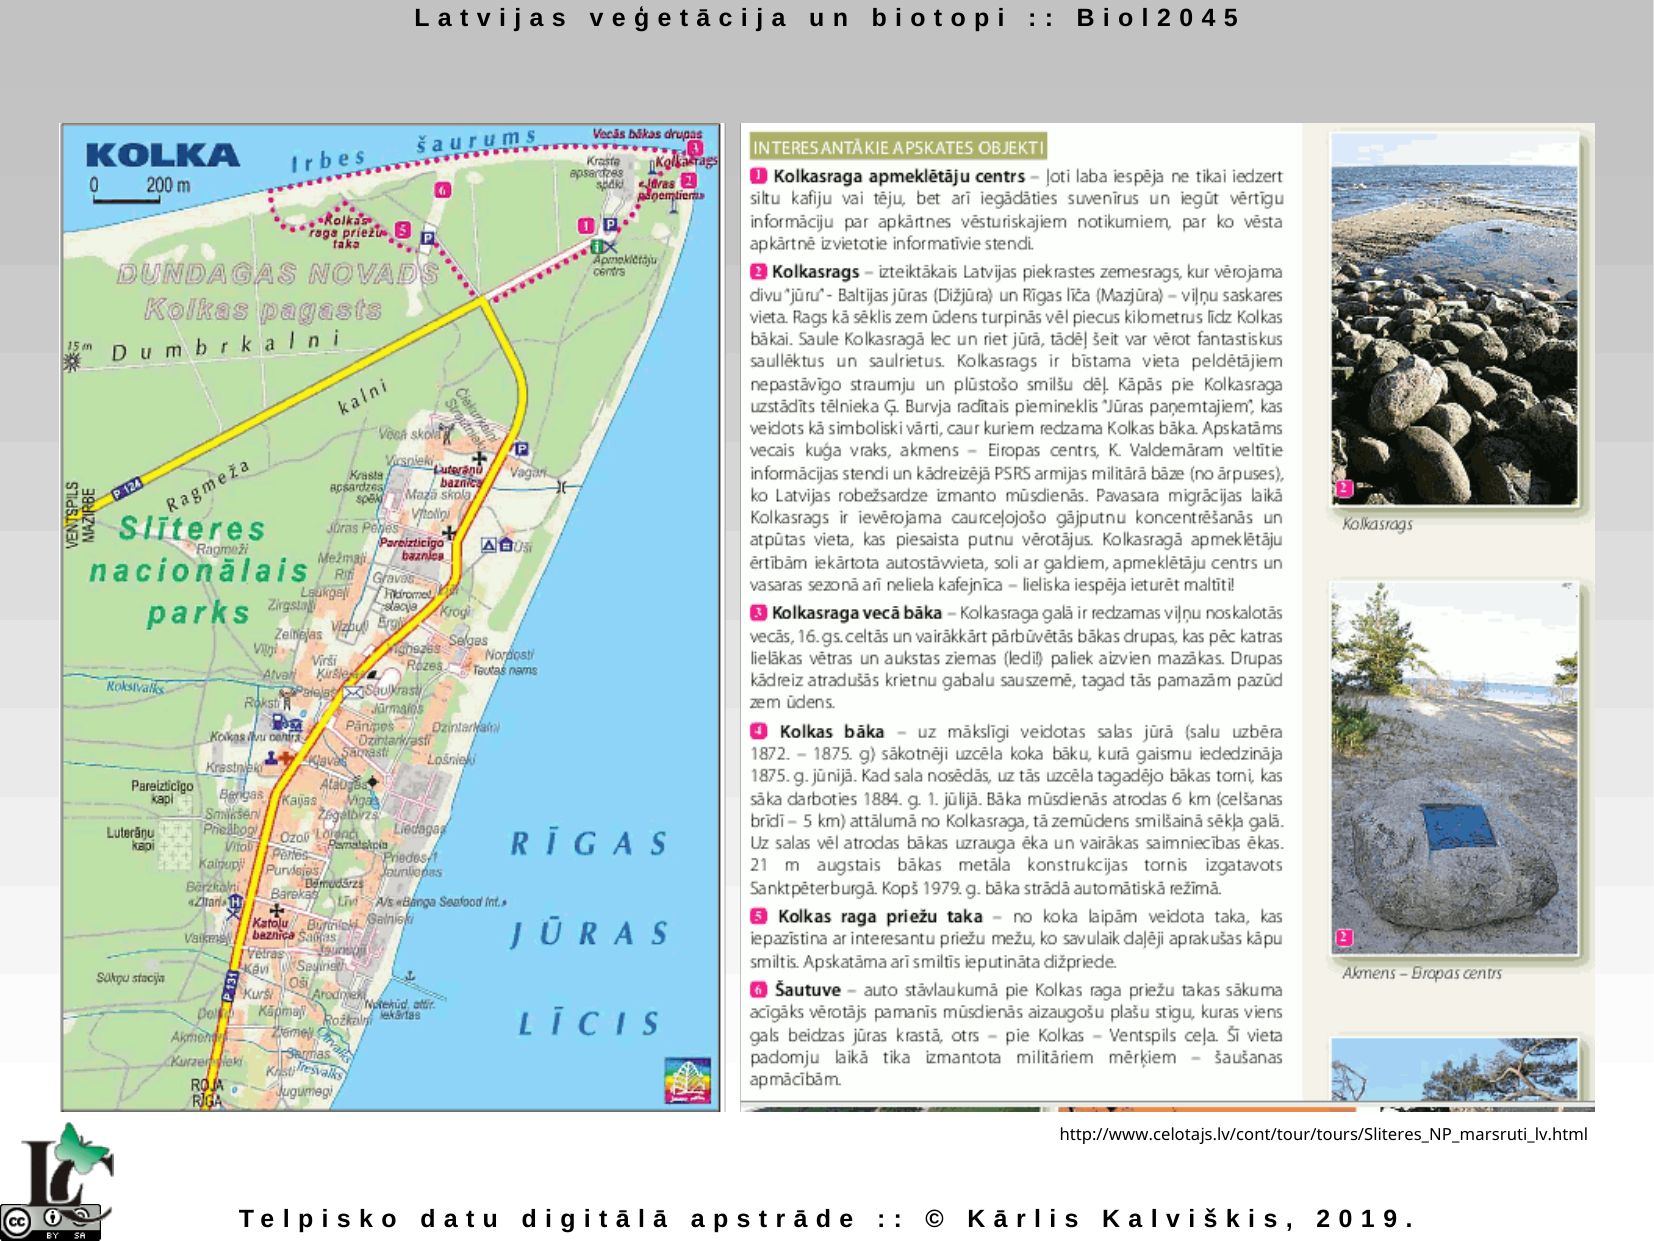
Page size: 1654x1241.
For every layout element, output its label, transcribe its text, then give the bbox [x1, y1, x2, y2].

picture [0, 0, 1654, 1241]
text_box http://www.celotajs.lv/cont/tour/tours/Sliteres_NP_marsruti_lv.html [1086, 1125, 1590, 1146]
